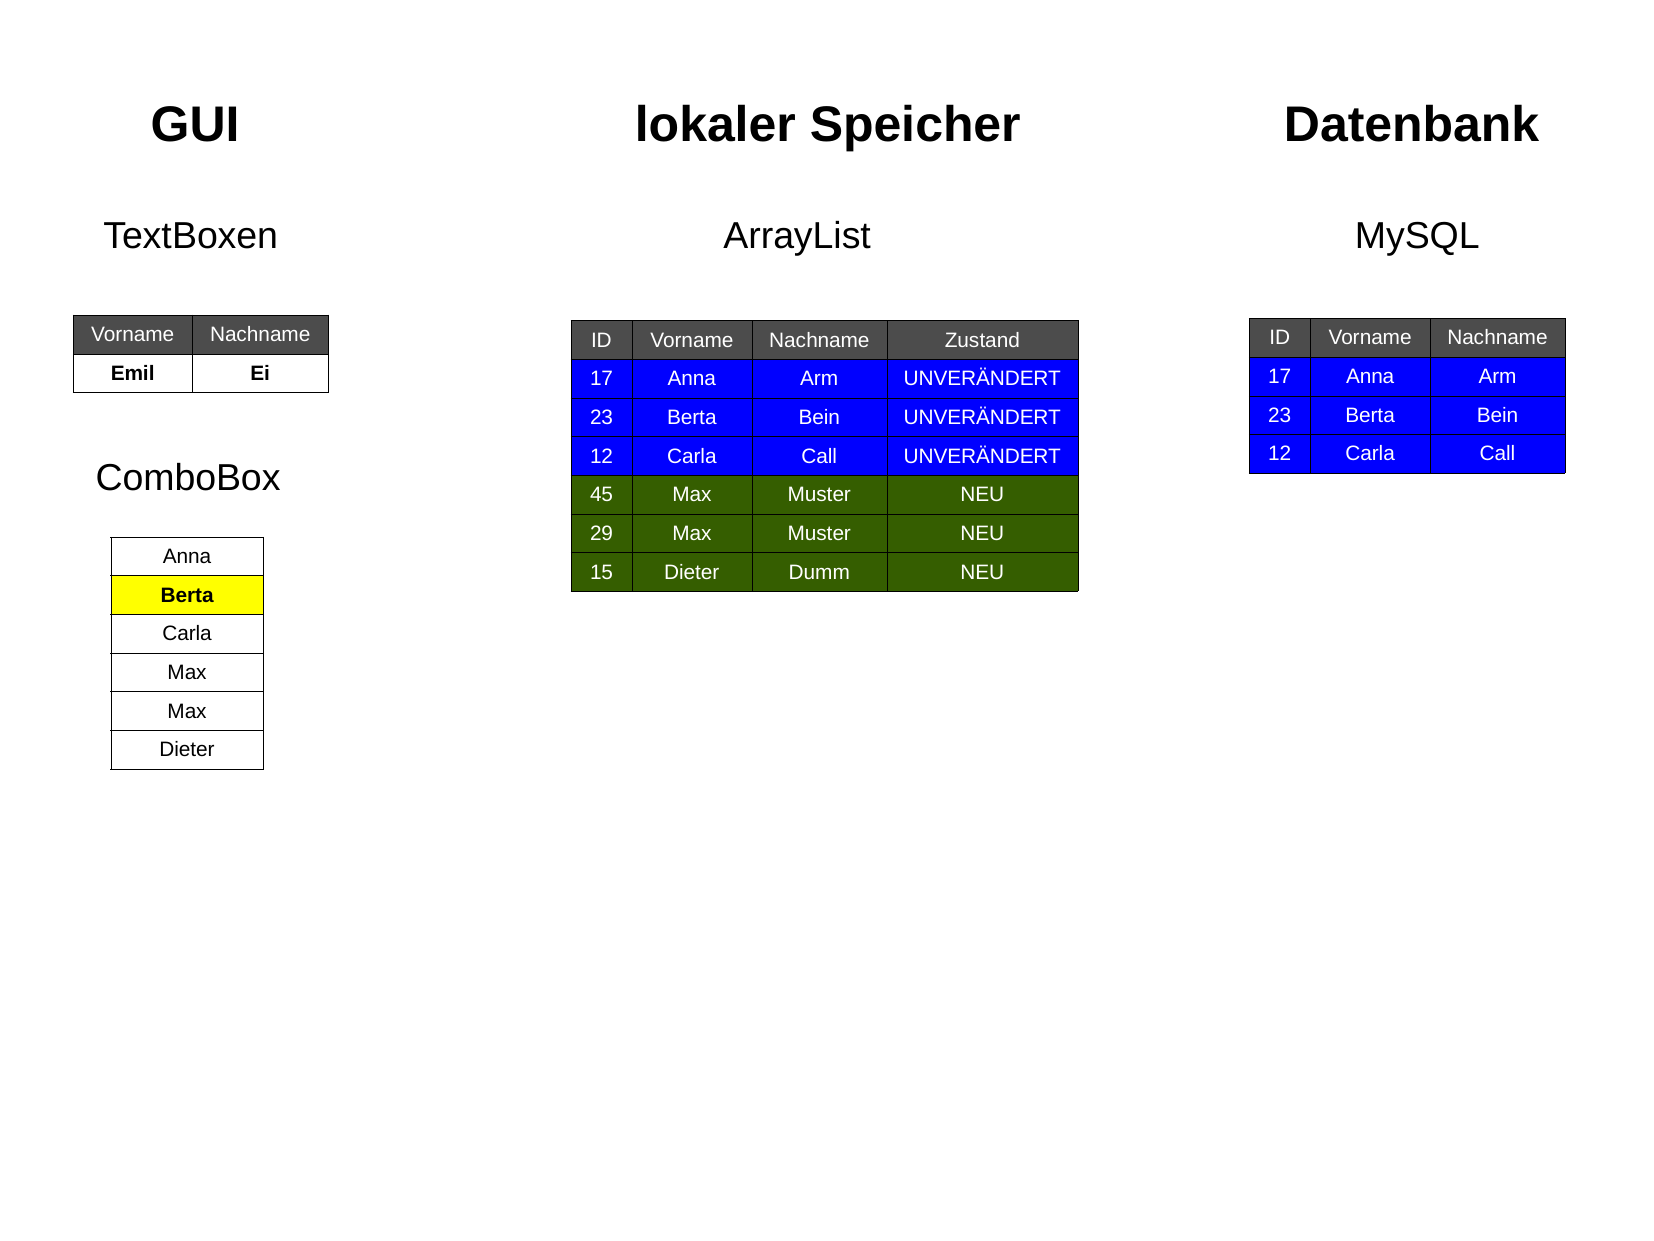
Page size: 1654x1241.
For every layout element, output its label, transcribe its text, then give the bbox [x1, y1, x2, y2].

text_box Datenbank [1269, 88, 1555, 161]
table_cell Muster [753, 515, 887, 552]
table_cell 45 [572, 476, 632, 514]
table_header Zustand [888, 321, 1078, 359]
table_header Nachname [193, 316, 328, 354]
text_box TextBoxen [88, 206, 293, 264]
table_cell Bein [1431, 397, 1565, 434]
table_cell Arm [1431, 358, 1565, 396]
table_cell NEU [888, 515, 1078, 552]
table_cell Carla [633, 437, 752, 475]
table_header Vorname [633, 321, 752, 359]
table_cell NEU [888, 553, 1078, 591]
table_header Anna [112, 538, 263, 575]
table_cell 17 [1250, 358, 1310, 396]
table_header ID [1250, 319, 1310, 357]
table_cell Bein [753, 399, 887, 436]
table_cell NEU [888, 476, 1078, 514]
table_header Nachname [1431, 319, 1565, 357]
table_cell Anna [1311, 358, 1430, 396]
table_header ID [572, 321, 632, 359]
table_cell UNVERÄNDERT [888, 360, 1078, 398]
table_header Vorname [1311, 319, 1430, 357]
table_cell Carla [112, 615, 263, 653]
table_cell Anna [633, 360, 752, 398]
table_cell Call [1431, 435, 1565, 473]
table_cell Berta [1311, 397, 1430, 434]
table_cell 23 [572, 399, 632, 436]
table_header Nachname [753, 321, 887, 359]
table_cell 23 [1250, 397, 1310, 434]
text_box ComboBox [80, 448, 296, 506]
table_cell 12 [1250, 435, 1310, 473]
table_cell Max [112, 654, 263, 691]
table_cell 17 [572, 360, 632, 398]
table_cell UNVERÄNDERT [888, 399, 1078, 436]
table_cell Call [753, 437, 887, 475]
table_cell Emil [74, 355, 192, 392]
table_cell Carla [1311, 435, 1430, 473]
table_cell Dumm [753, 553, 887, 591]
table_cell 15 [572, 553, 632, 591]
table_cell 29 [572, 515, 632, 552]
text_box GUI [135, 88, 255, 161]
table_cell Arm [753, 360, 887, 398]
text_box ArrayList [708, 206, 886, 264]
text_box lokaler Speicher [620, 88, 1037, 161]
table_cell Max [112, 692, 263, 730]
table_cell Berta [112, 576, 263, 614]
table_cell Dieter [633, 553, 752, 591]
table_cell Max [633, 476, 752, 514]
table_cell Muster [753, 476, 887, 514]
table_header Vorname [74, 316, 192, 354]
table_cell Berta [633, 399, 752, 436]
table_cell 12 [572, 437, 632, 475]
text_box MySQL [1340, 206, 1495, 264]
table_cell Dieter [112, 731, 263, 769]
table_cell Max [633, 515, 752, 552]
table_cell UNVERÄNDERT [888, 437, 1078, 475]
table_cell Ei [193, 355, 328, 392]
